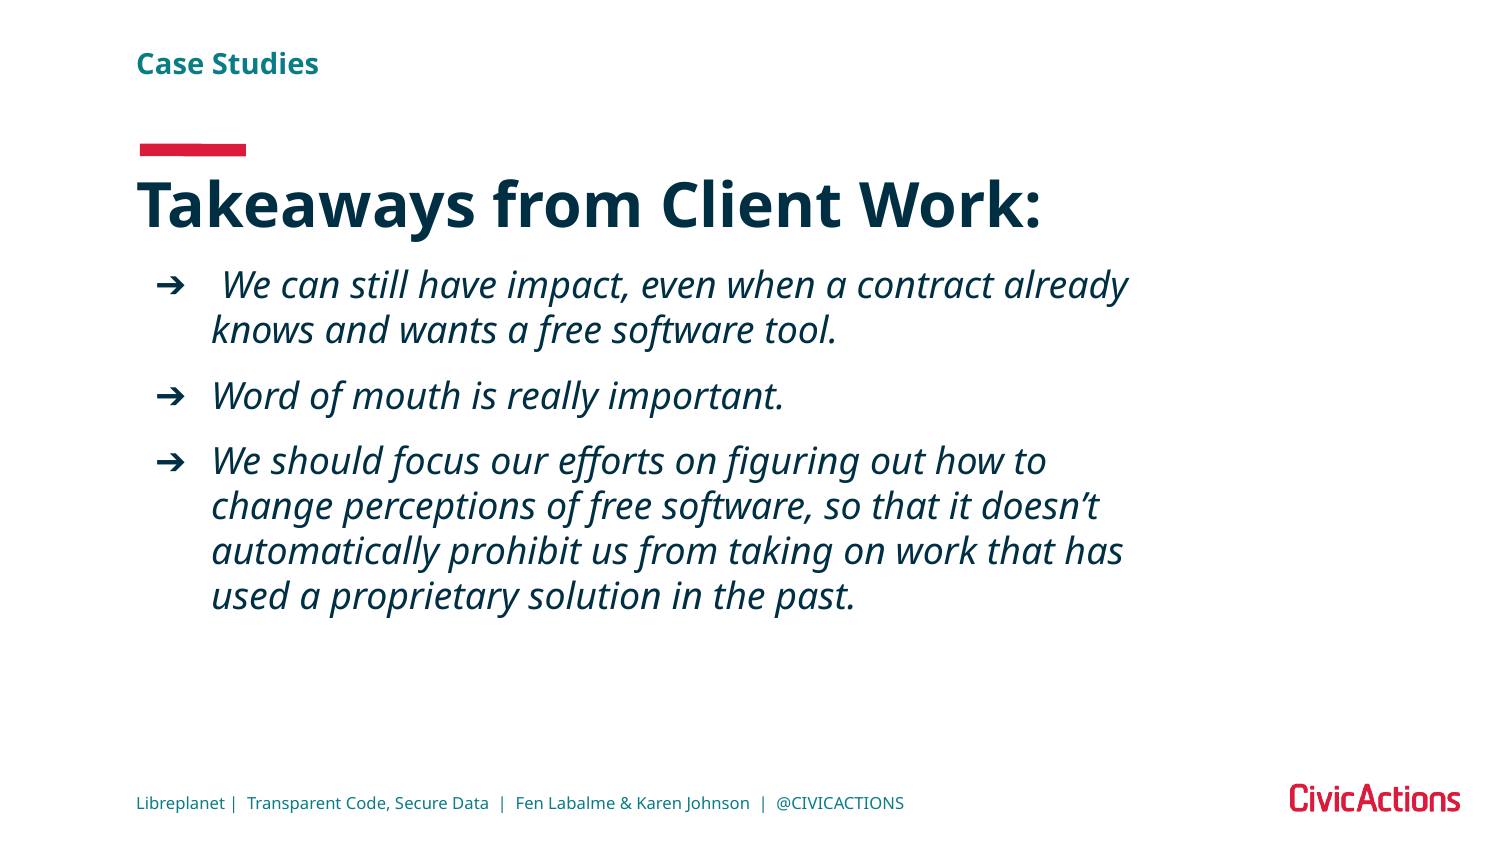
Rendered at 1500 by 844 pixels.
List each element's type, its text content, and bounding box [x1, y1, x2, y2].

title Case Studies [121, 30, 1375, 112]
list Takeaways from Client Work: We can still have impact, even when a contract already knows and wants a free software tool. Word of mouth is really important. We should focus our efforts on figuring out how to change perceptions of free software, so that it doesn’t automatically prohibit us from taking on work that has used a proprietary solution in the past. [121, 150, 1173, 778]
text_box Libreplanet | Transparent Code, Secure Data | Fen Labalme & Karen Johnson | @CIVICACTIONS [121, 778, 1467, 817]
